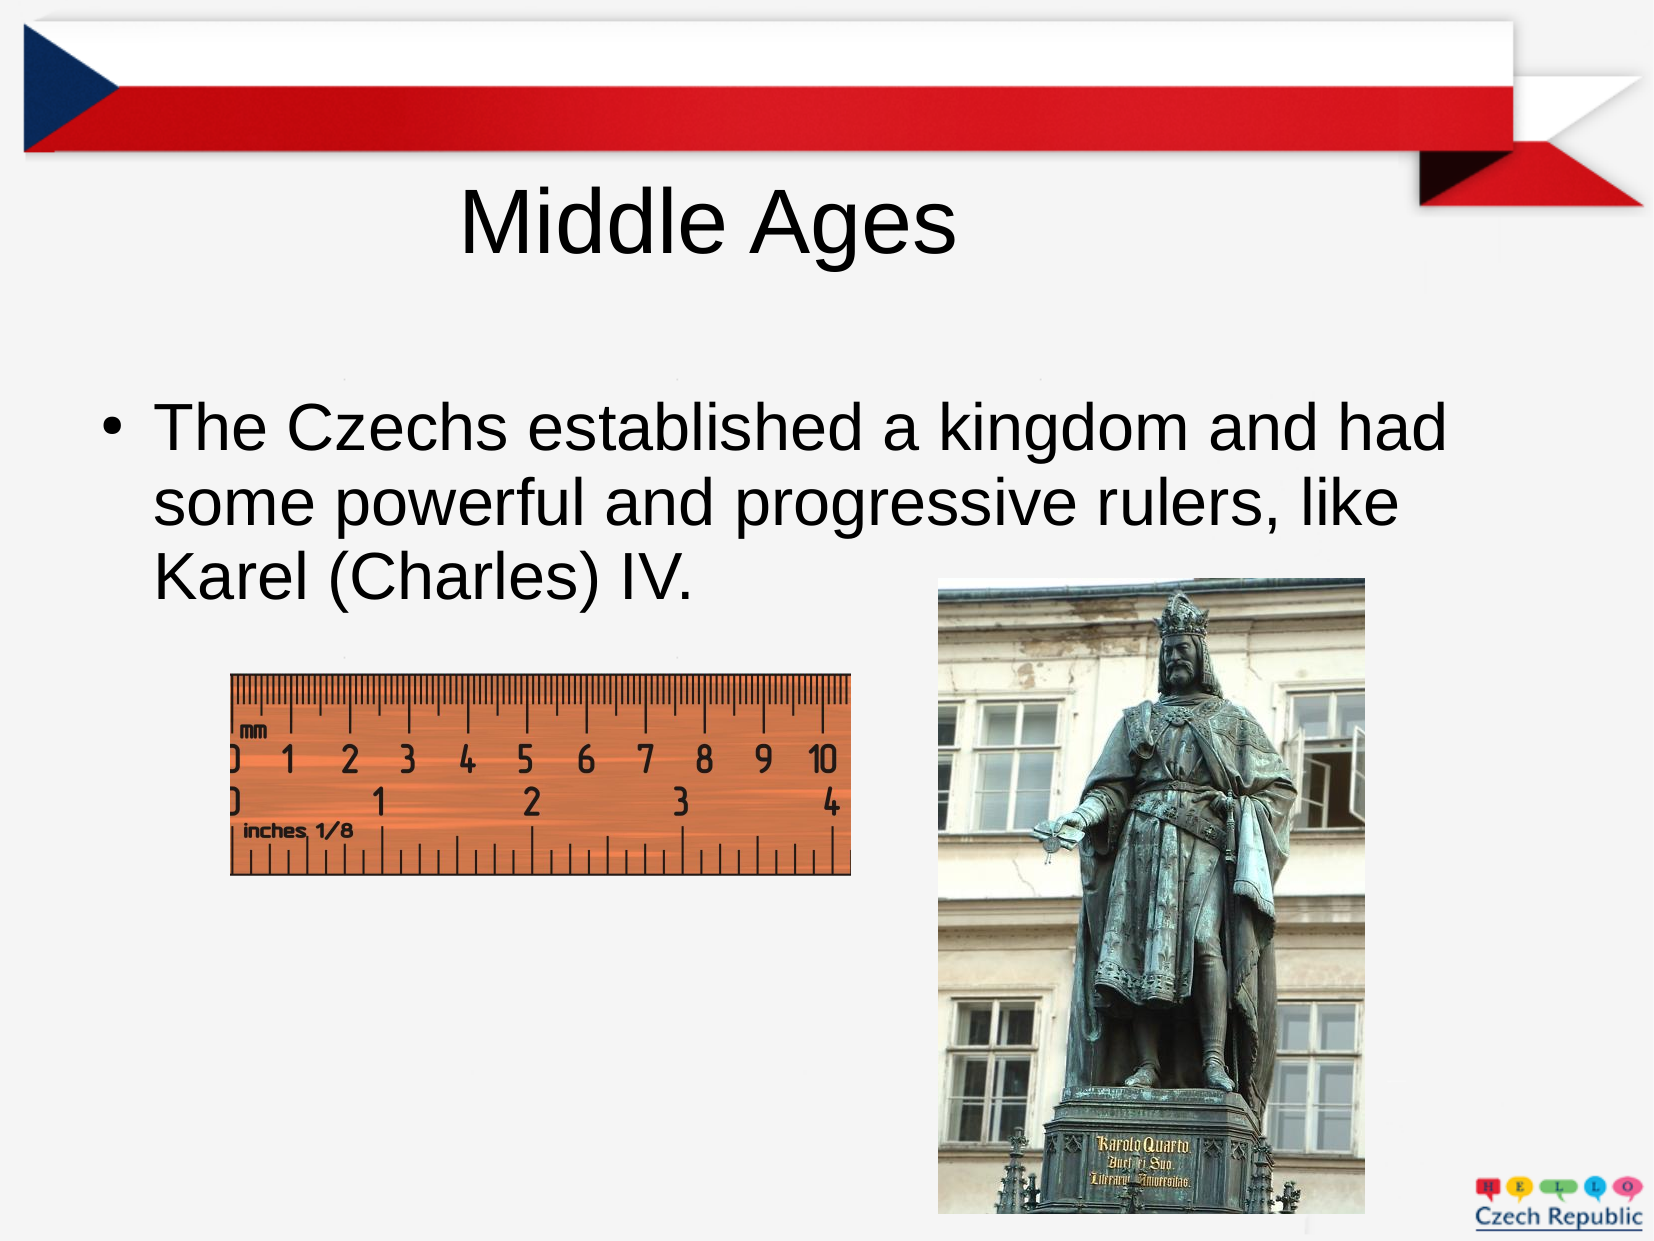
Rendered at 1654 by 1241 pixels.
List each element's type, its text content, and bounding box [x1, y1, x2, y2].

title Middle Ages [0, 118, 1453, 326]
list The Czechs established a kingdom and had some powerful and progressive rulers, like Karel (Charles) IV. [82, 389, 1538, 733]
picture [0, 0, 1654, 1241]
